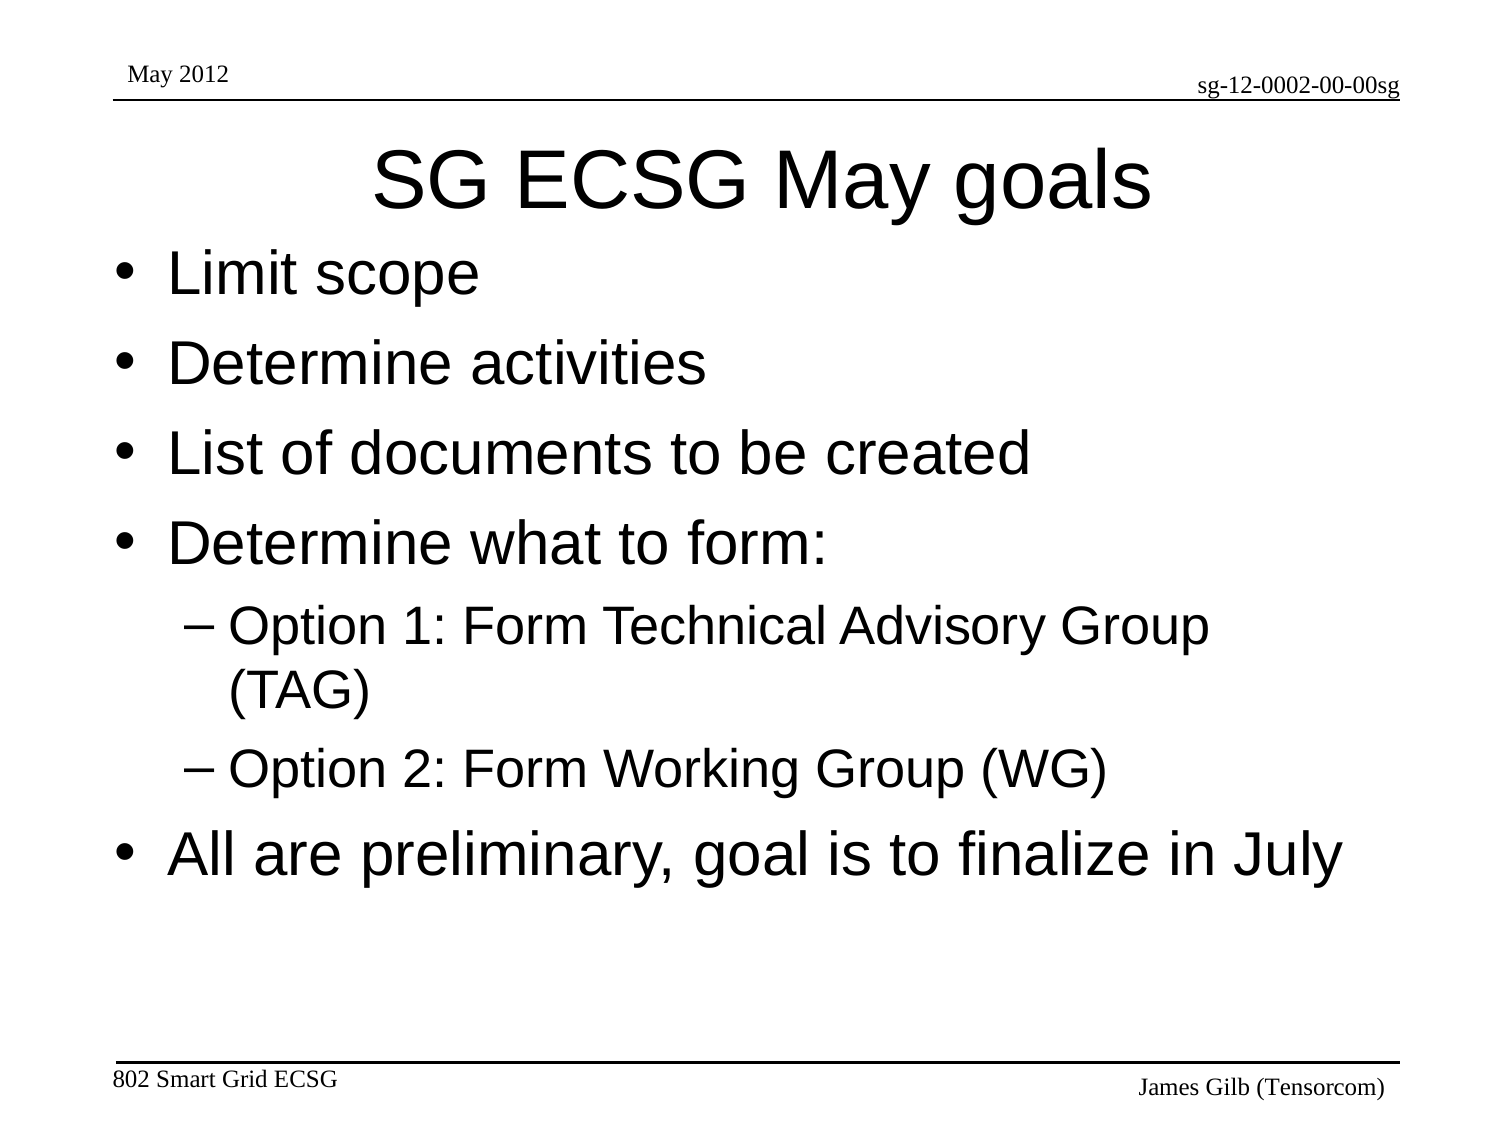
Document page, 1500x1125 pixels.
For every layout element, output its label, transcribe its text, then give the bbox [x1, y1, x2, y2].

title SG ECSG May goals [125, 112, 1401, 238]
list Limit scope Determine activities List of documents to be created Determine what to form: Option 1: Form Technical Advisory Group (TAG) Option 2: Form Working Group (WG) All are preliminary, goal is to finalize in July [99, 224, 1375, 968]
